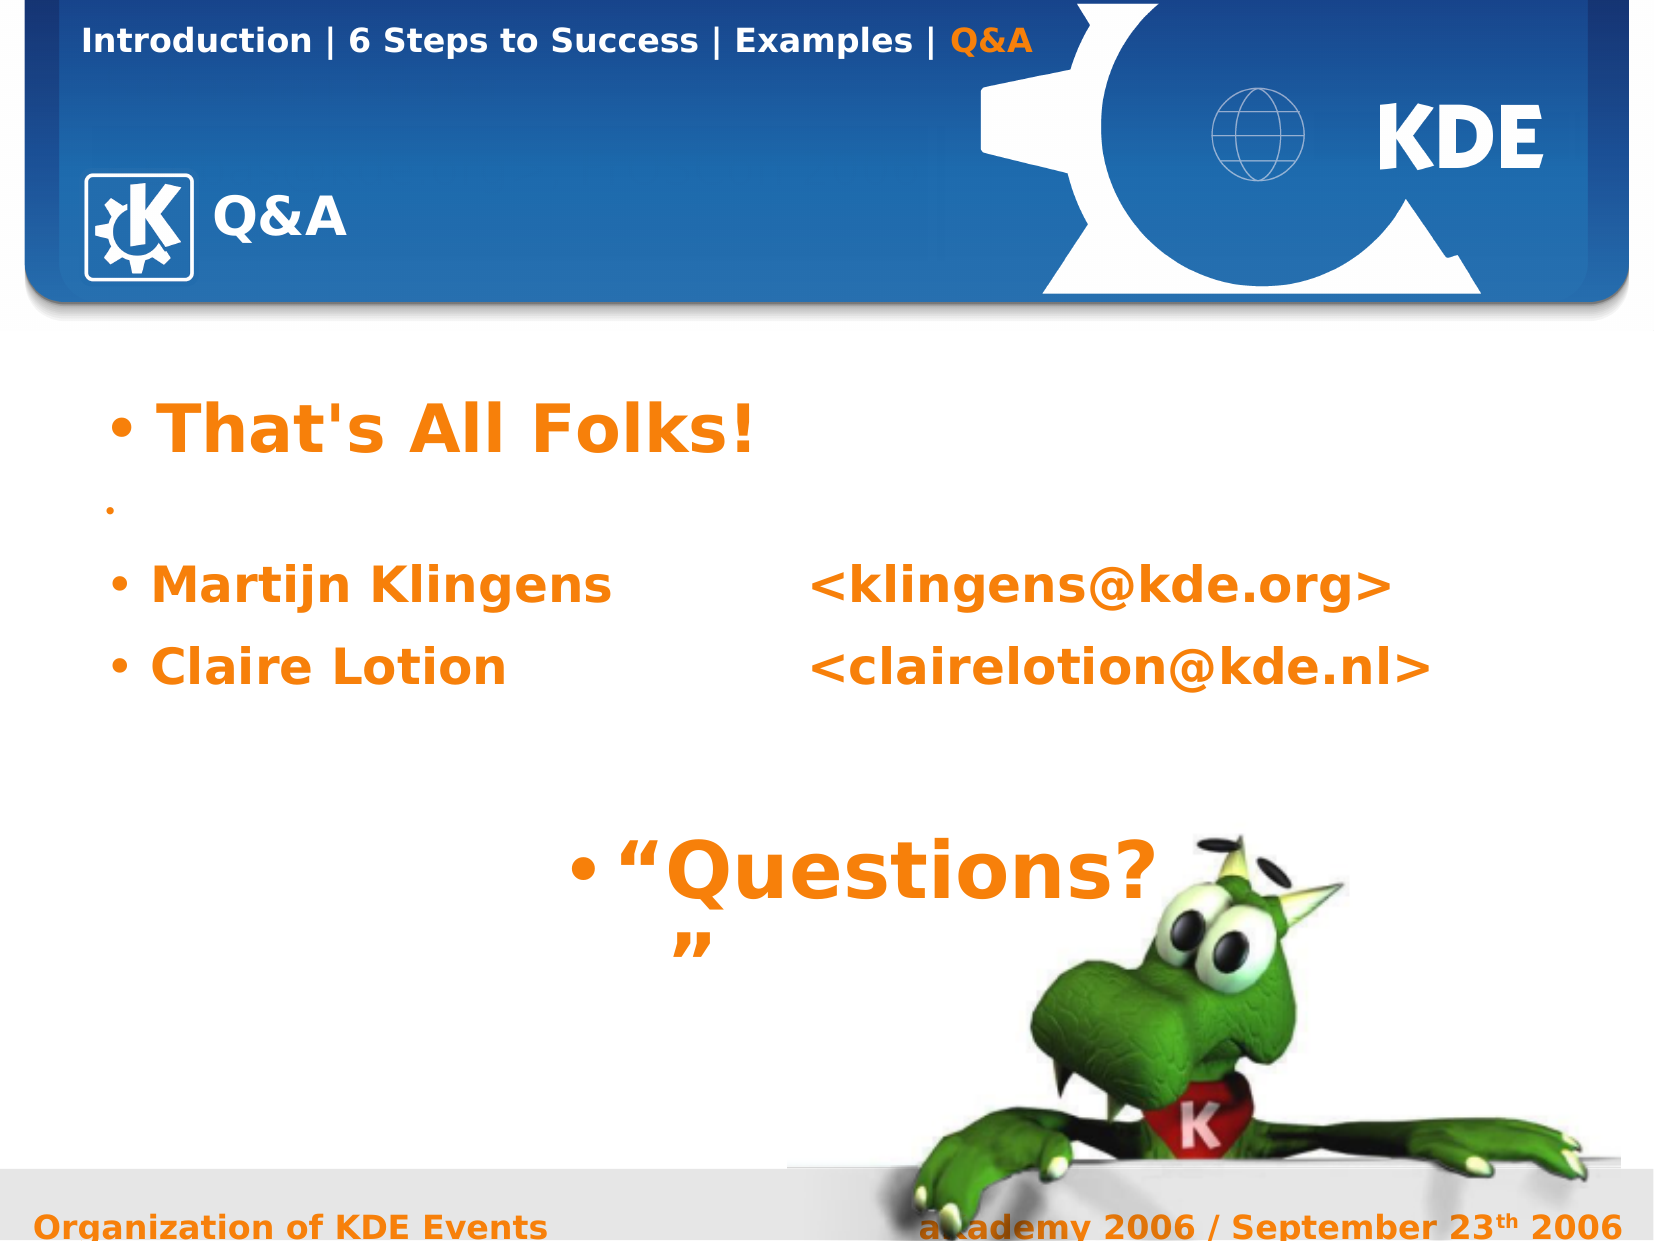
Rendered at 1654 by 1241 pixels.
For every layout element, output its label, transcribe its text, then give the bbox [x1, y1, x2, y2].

title Q&A [212, 177, 1061, 257]
list “Questions?” [525, 825, 1163, 976]
picture [787, 803, 1621, 1241]
picture [0, 0, 1654, 331]
list That's All Folks! Martijn Klingens <klingens@kde.org> Claire Lotion <clairelotion@kde.nl> [67, 390, 1576, 788]
title Introduction | 6 Steps to Success | Examples | Q&A [80, 18, 1056, 64]
